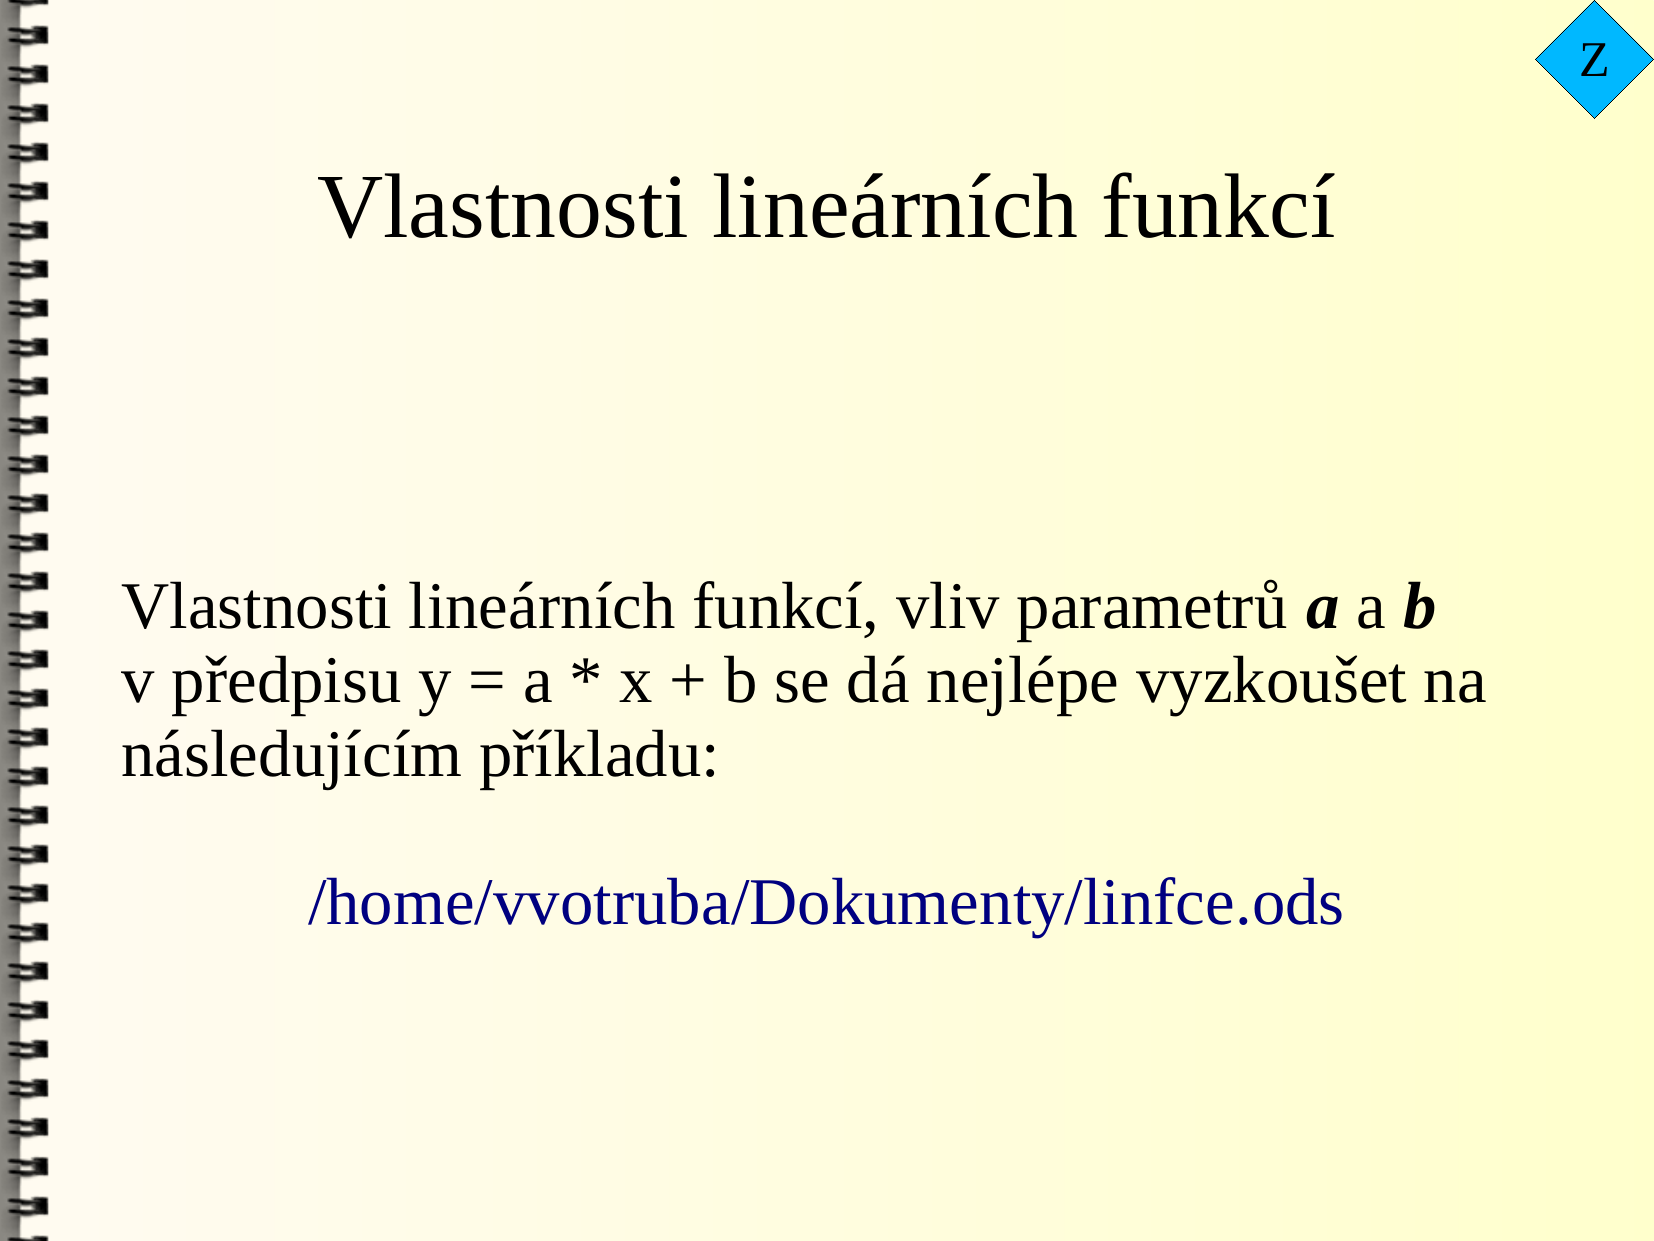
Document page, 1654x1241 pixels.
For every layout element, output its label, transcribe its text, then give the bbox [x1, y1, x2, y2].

picture [0, 0, 1654, 1241]
subtitle Vlastnosti lineárních funkcí, vliv parametrů a a b v předpisu y = a * x + b se dá nejlépe vyzkoušet na následujícím příkladu: /home/vvotruba/Dokumenty/linfce.ods [121, 344, 1534, 1164]
title Vlastnosti lineárních funkcí [121, 102, 1534, 311]
text_box Z [1535, 0, 1654, 119]
